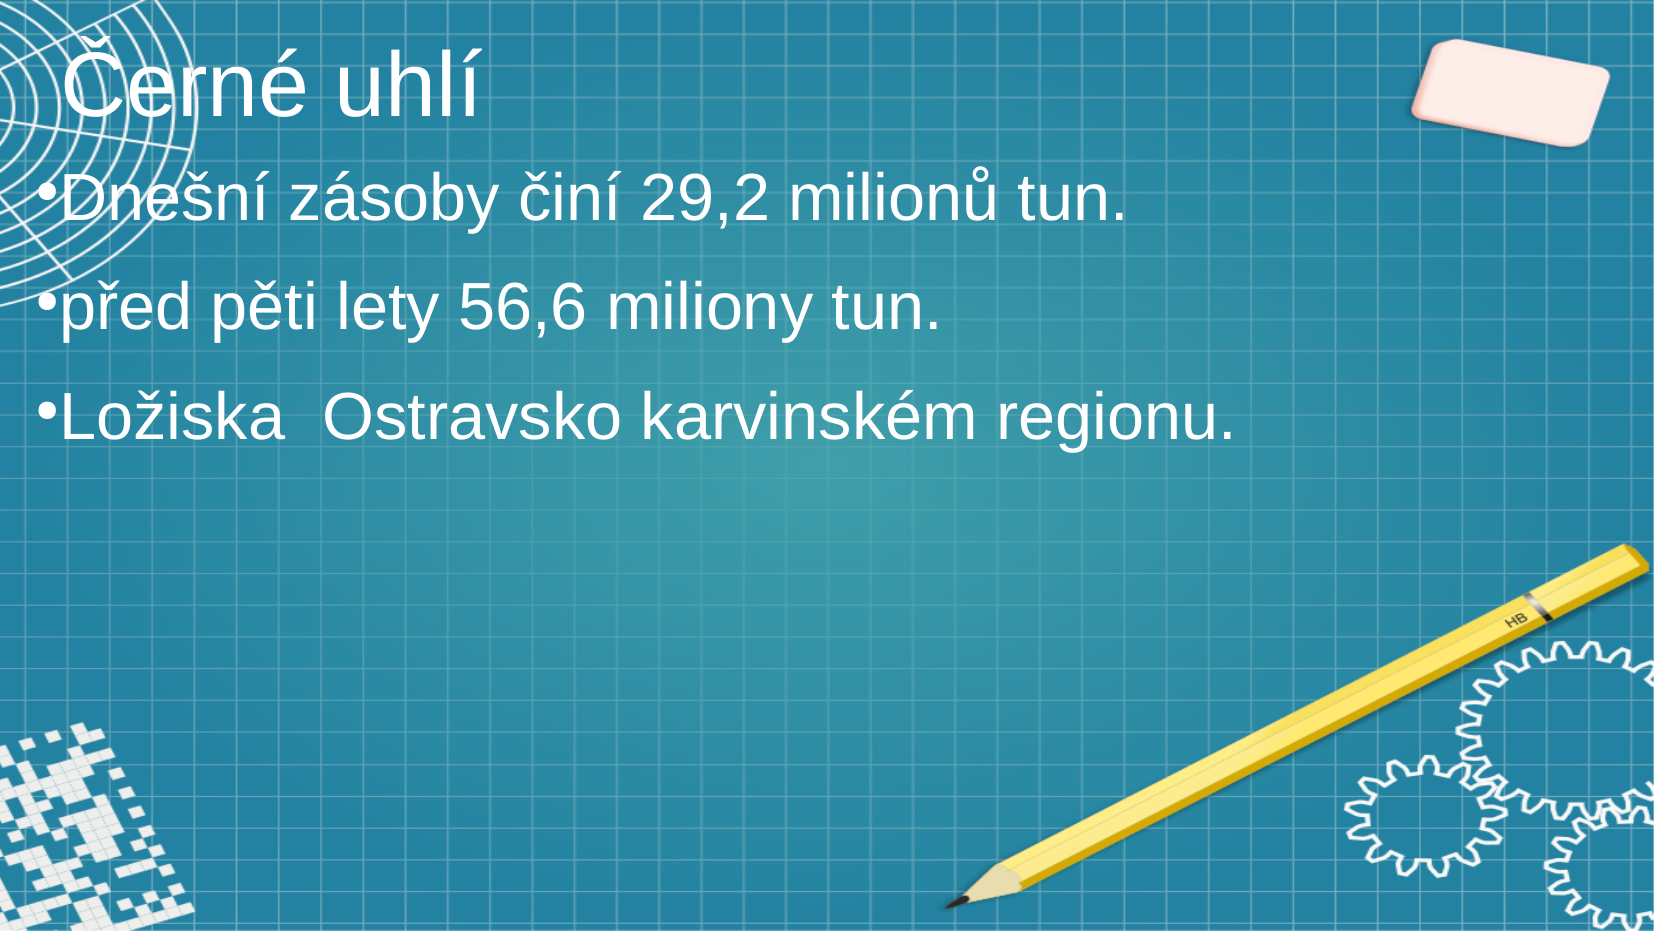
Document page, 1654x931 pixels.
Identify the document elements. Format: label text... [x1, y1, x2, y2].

list Dnešní zásoby činí 29,2 milionů tun. před pěti lety 56,6 miliony tun. Ložiska Ostravsko karvinském regionu. [35, 153, 1524, 931]
title Černé uhlí [11, 5, 532, 154]
